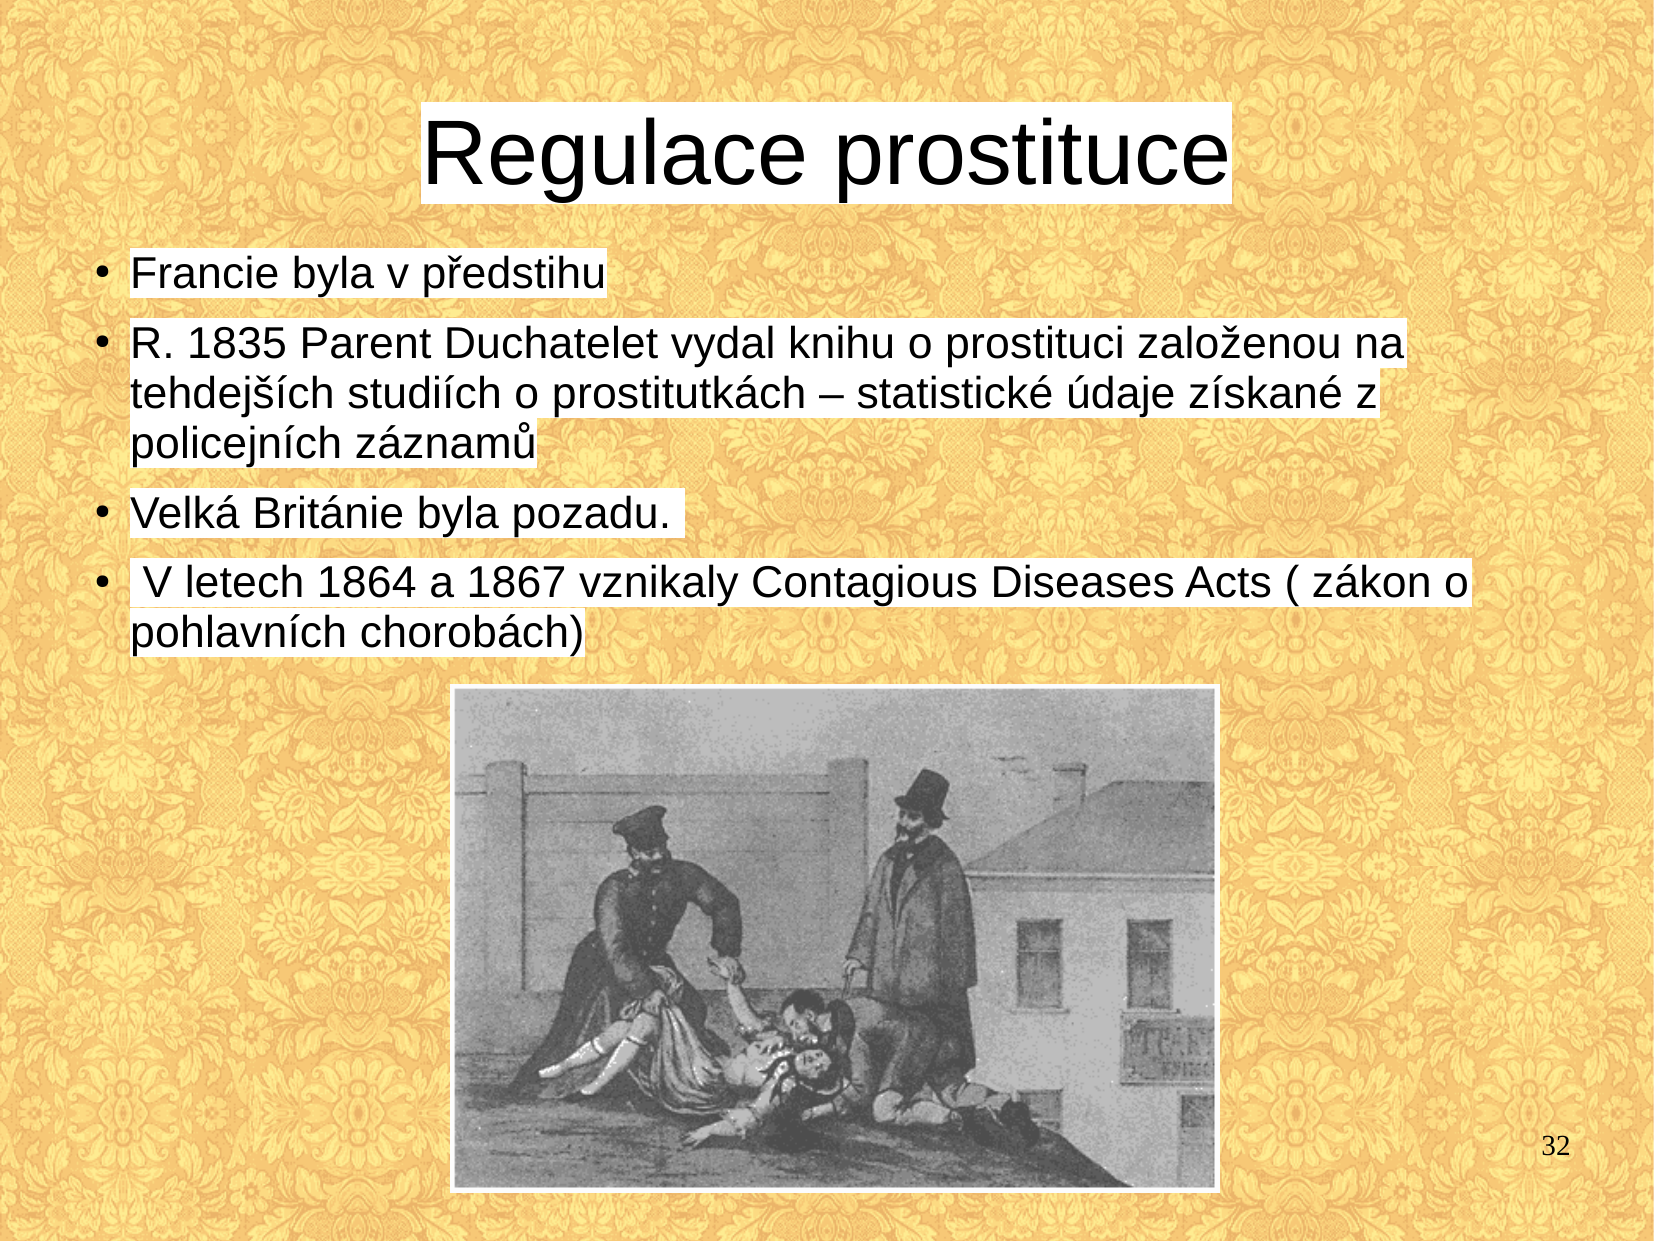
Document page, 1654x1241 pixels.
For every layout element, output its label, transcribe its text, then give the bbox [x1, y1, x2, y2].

list Francie byla v předstihu R. 1835 Parent Duchatelet vydal knihu o prostituci založenou na tehdejších studiích o prostitutkách – statistické údaje získané z policejních záznamů Velká Británie byla pozadu. V letech 1864 a 1867 vznikaly Contagious Diseases Acts ( zákon o pohlavních chorobách) [82, 248, 1571, 662]
picture [0, 0, 1654, 1241]
title Regulace prostituce [82, 49, 1571, 248]
